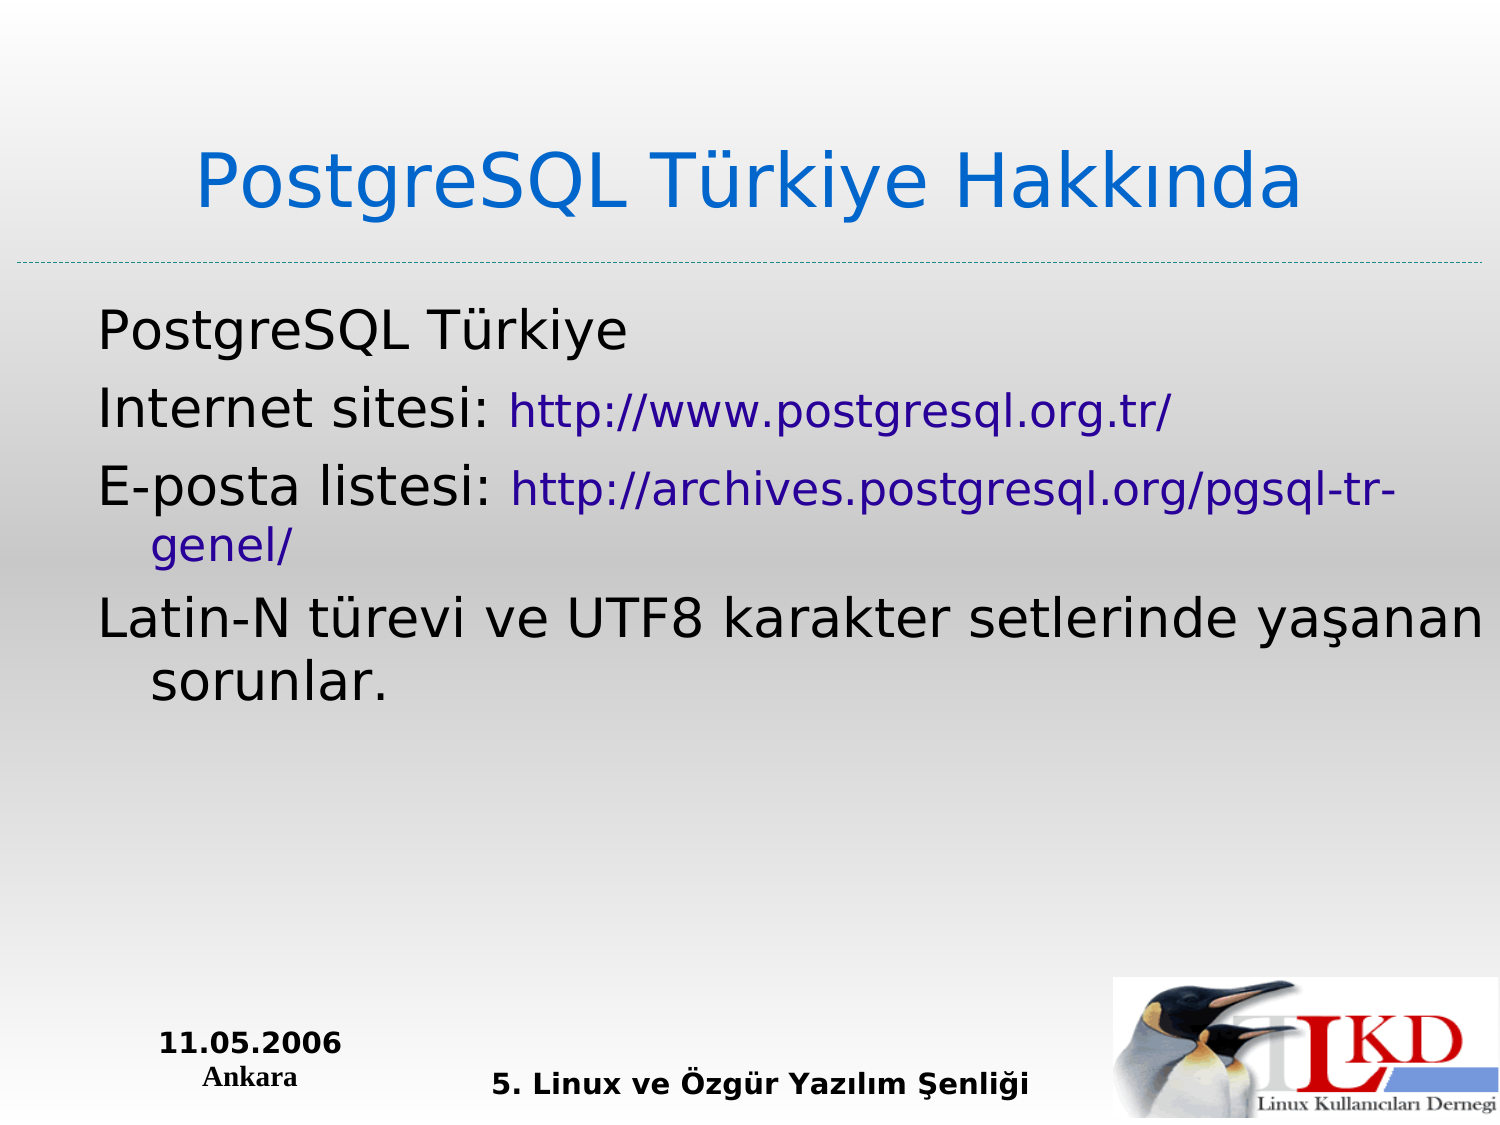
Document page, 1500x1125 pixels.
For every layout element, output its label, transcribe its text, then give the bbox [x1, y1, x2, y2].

list PostgreSQL Türkiye Internet sitesi: http://www.postgresql.org.tr/ E-posta listesi: http://archives.postgresql.org/pgsql-tr-genel/ Latin-N türevi ve UTF8 karakter setlerinde yaşanan sorunlar. [0, 299, 1500, 975]
picture [1113, 977, 1499, 1118]
title PostgreSQL Türkiye Hakkında [0, 0, 1500, 225]
